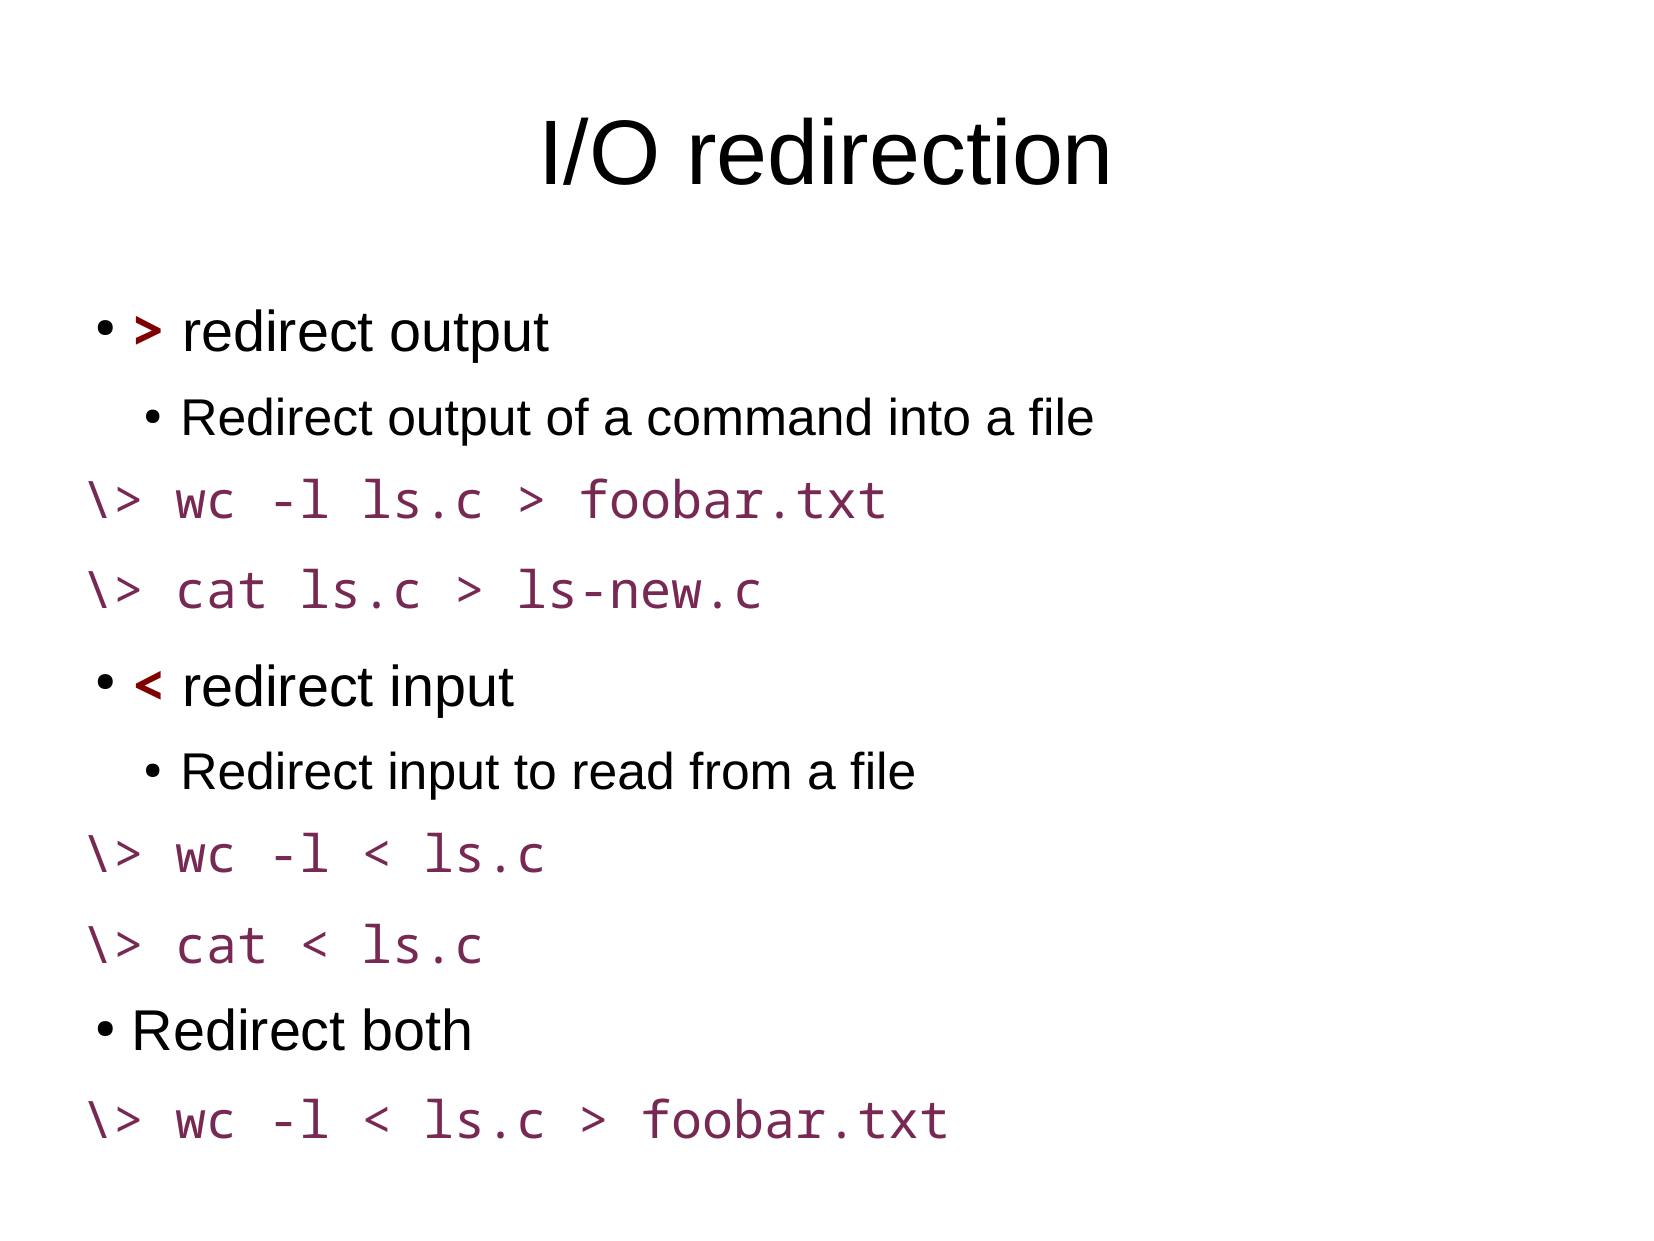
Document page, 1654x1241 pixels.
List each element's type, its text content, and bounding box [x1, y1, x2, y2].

list > redirect output Redirect output of a command into a file \> wc -l ls.c > foobar.txt \> cat ls.c > ls-new.c < redirect input Redirect input to read from a file \> wc -l < ls.c \> cat < ls.c Redirect both \> wc -l < ls.c > foobar.txt [82, 290, 1571, 1163]
title I/O redirection [82, 49, 1571, 257]
